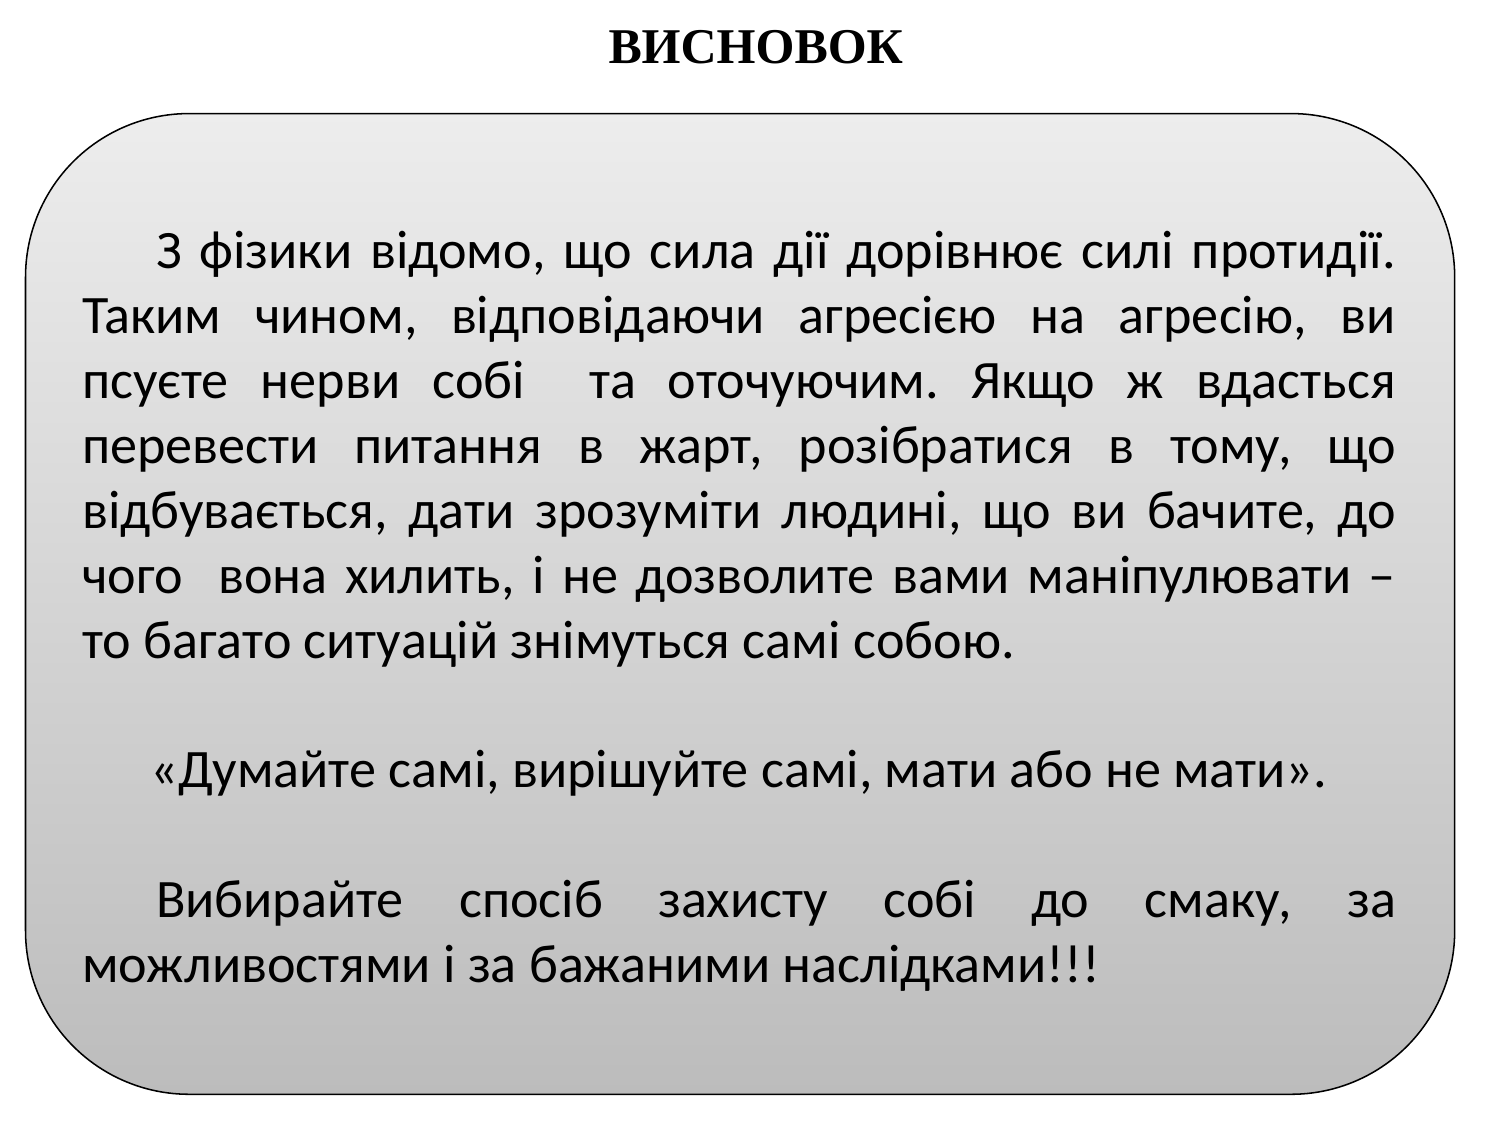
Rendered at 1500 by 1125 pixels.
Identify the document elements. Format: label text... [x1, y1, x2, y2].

title ВИСНОВОК [41, 6, 1471, 209]
text_box З фізики відомо, що сила дії дорівнює силі протидії. Таким чином, відповідаючи агресією на агресію, ви псуєте нерви собі та оточуючим. Якщо ж вдасться перевести питання в жарт, розібратися в тому, що відбувається, дати зрозуміти людині, що ви бачите, до чого вона хилить, і не дозволите вами маніпулювати – то багато ситуацій знімуться самі собою. «Думайте самі, вирішуйте самі, мати або не мати». Вибирайте спосіб захисту собі до смаку, за можливостями і за бажаними наслідками!!! [25, 207, 1455, 1095]
